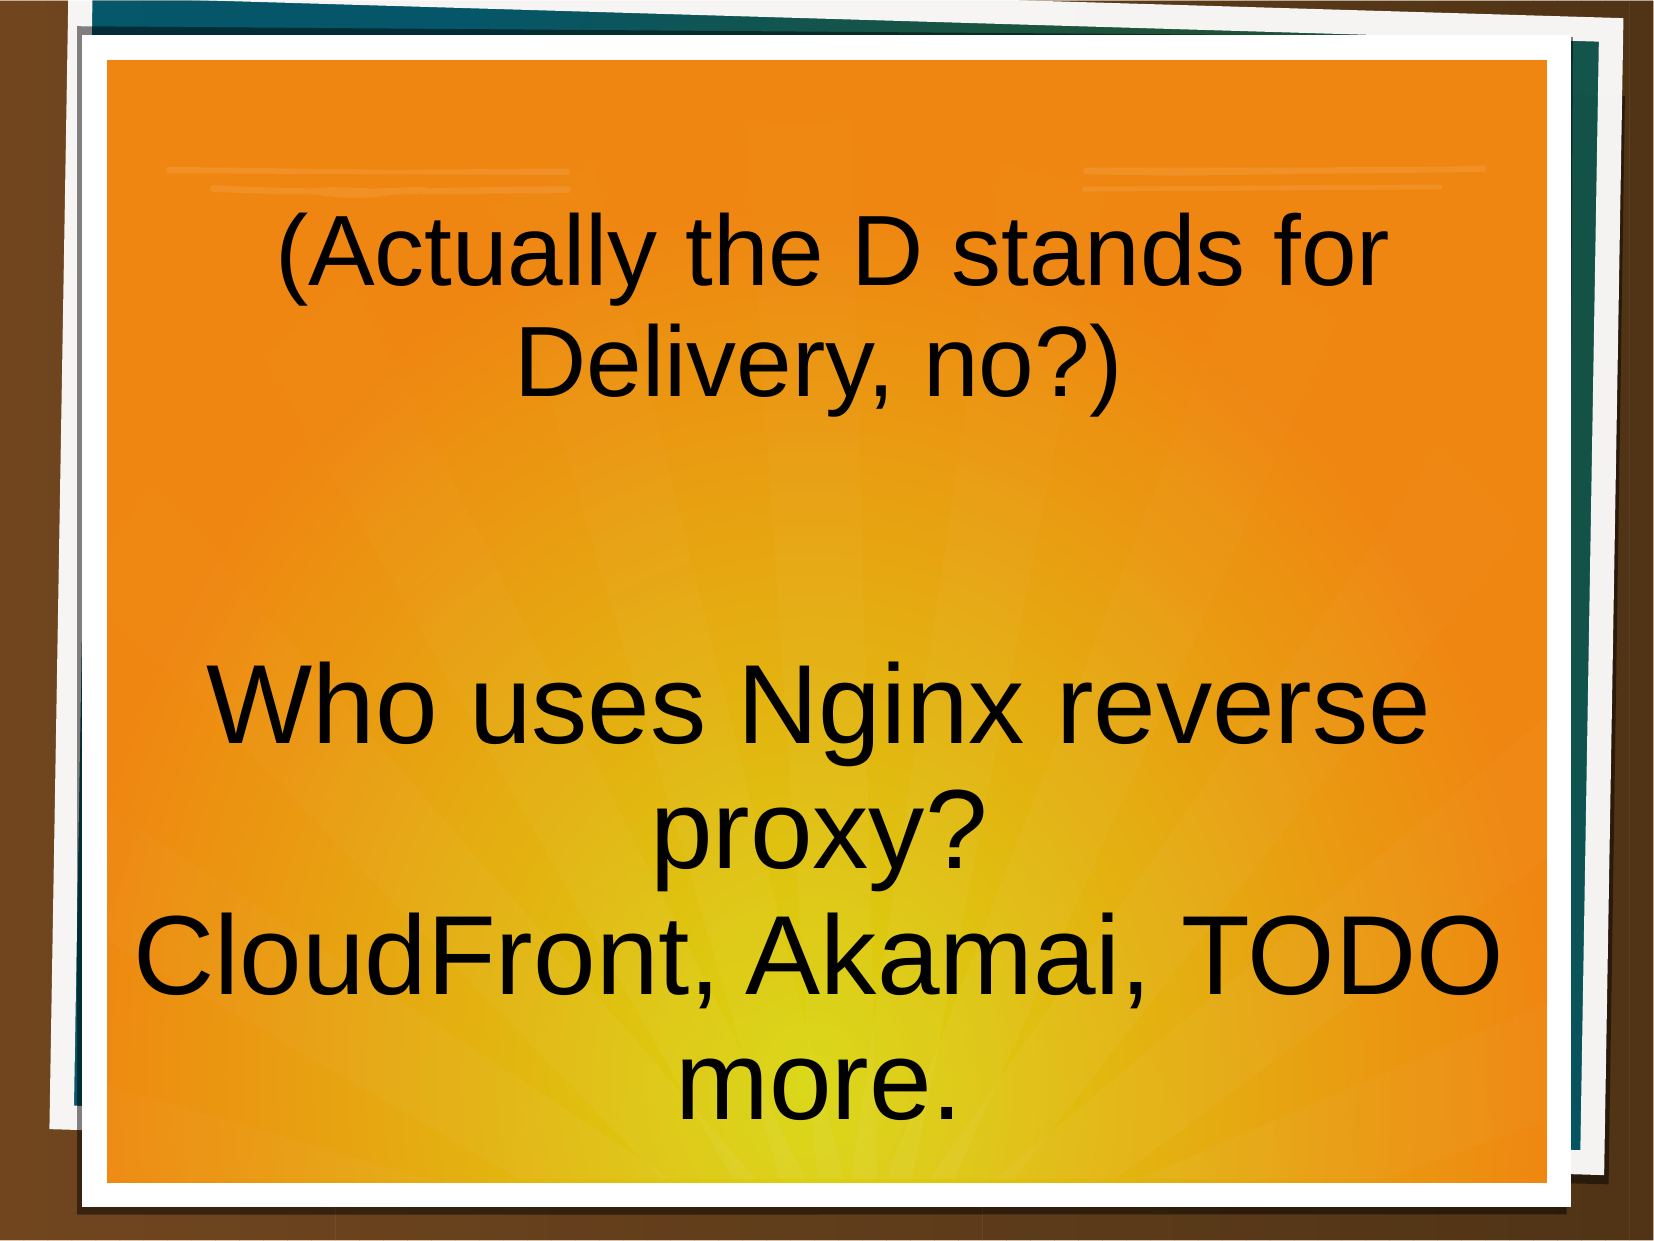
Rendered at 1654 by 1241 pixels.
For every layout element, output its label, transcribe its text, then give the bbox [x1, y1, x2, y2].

subtitle (Actually the D stands for Delivery, no?) Who uses Nginx reverse proxy? CloudFront, Akamai, TODO more. [75, 192, 1564, 1146]
